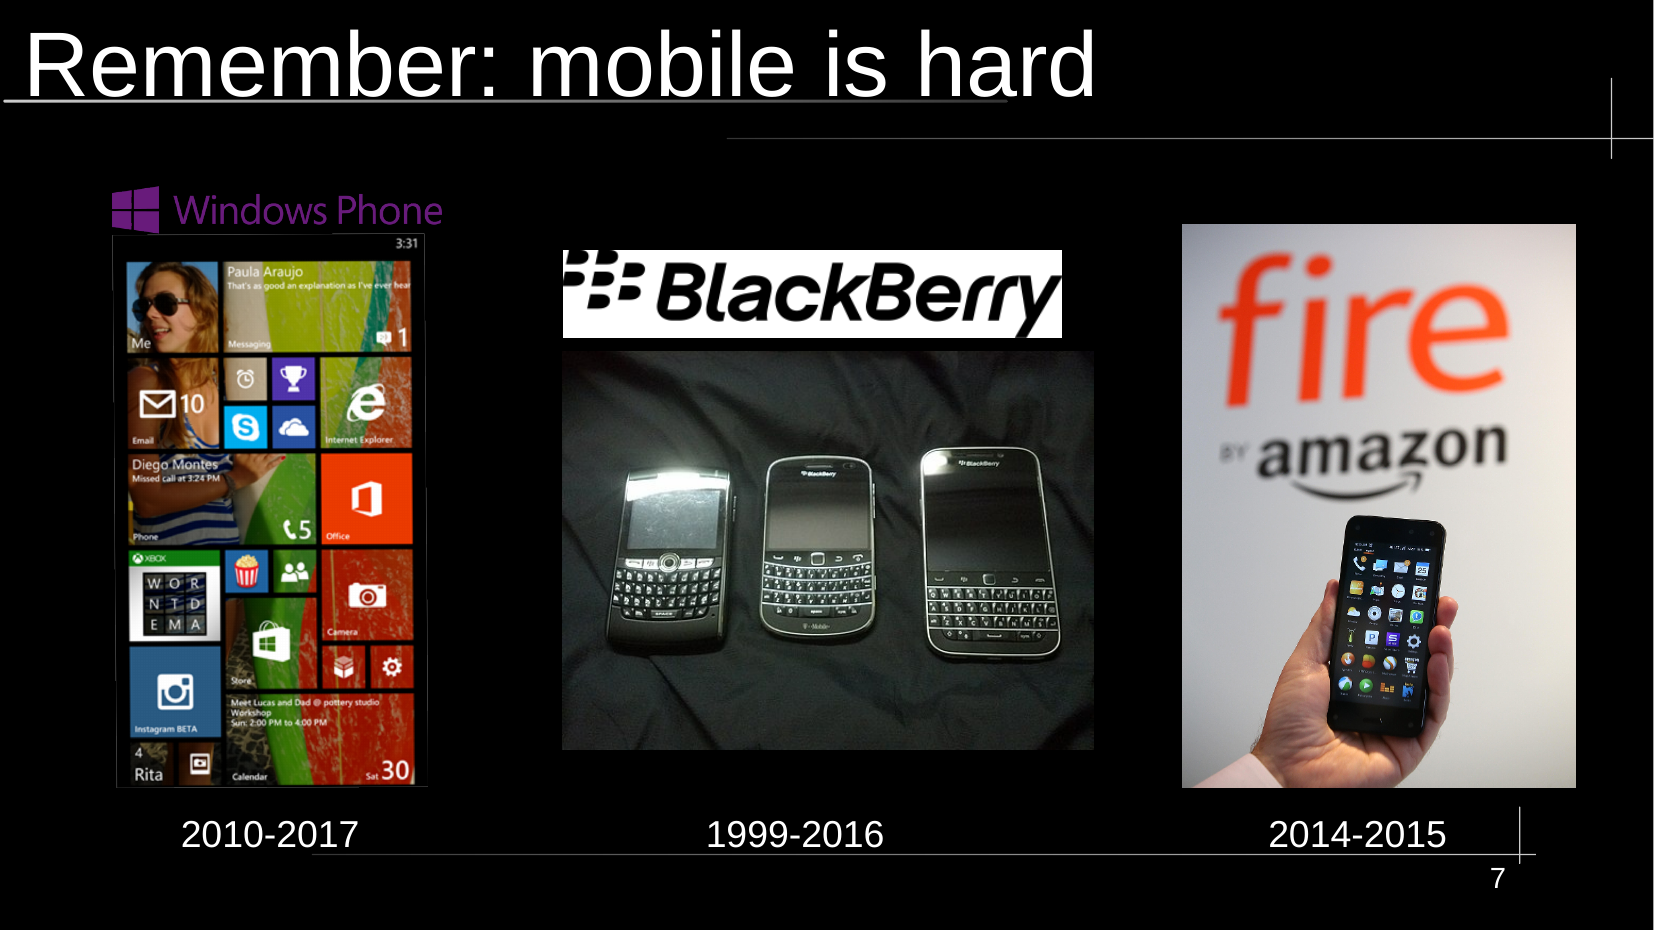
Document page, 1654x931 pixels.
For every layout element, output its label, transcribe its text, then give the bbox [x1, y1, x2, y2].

picture [562, 351, 1094, 751]
picture [1182, 224, 1576, 788]
text_box 2014-2015 [1253, 805, 1463, 863]
picture [112, 186, 442, 788]
text_box 2010-2017 [166, 805, 376, 863]
text_box 1999-2016 [691, 805, 901, 863]
title Remember: mobile is hard [23, 11, 1589, 119]
picture [562, 250, 1063, 338]
